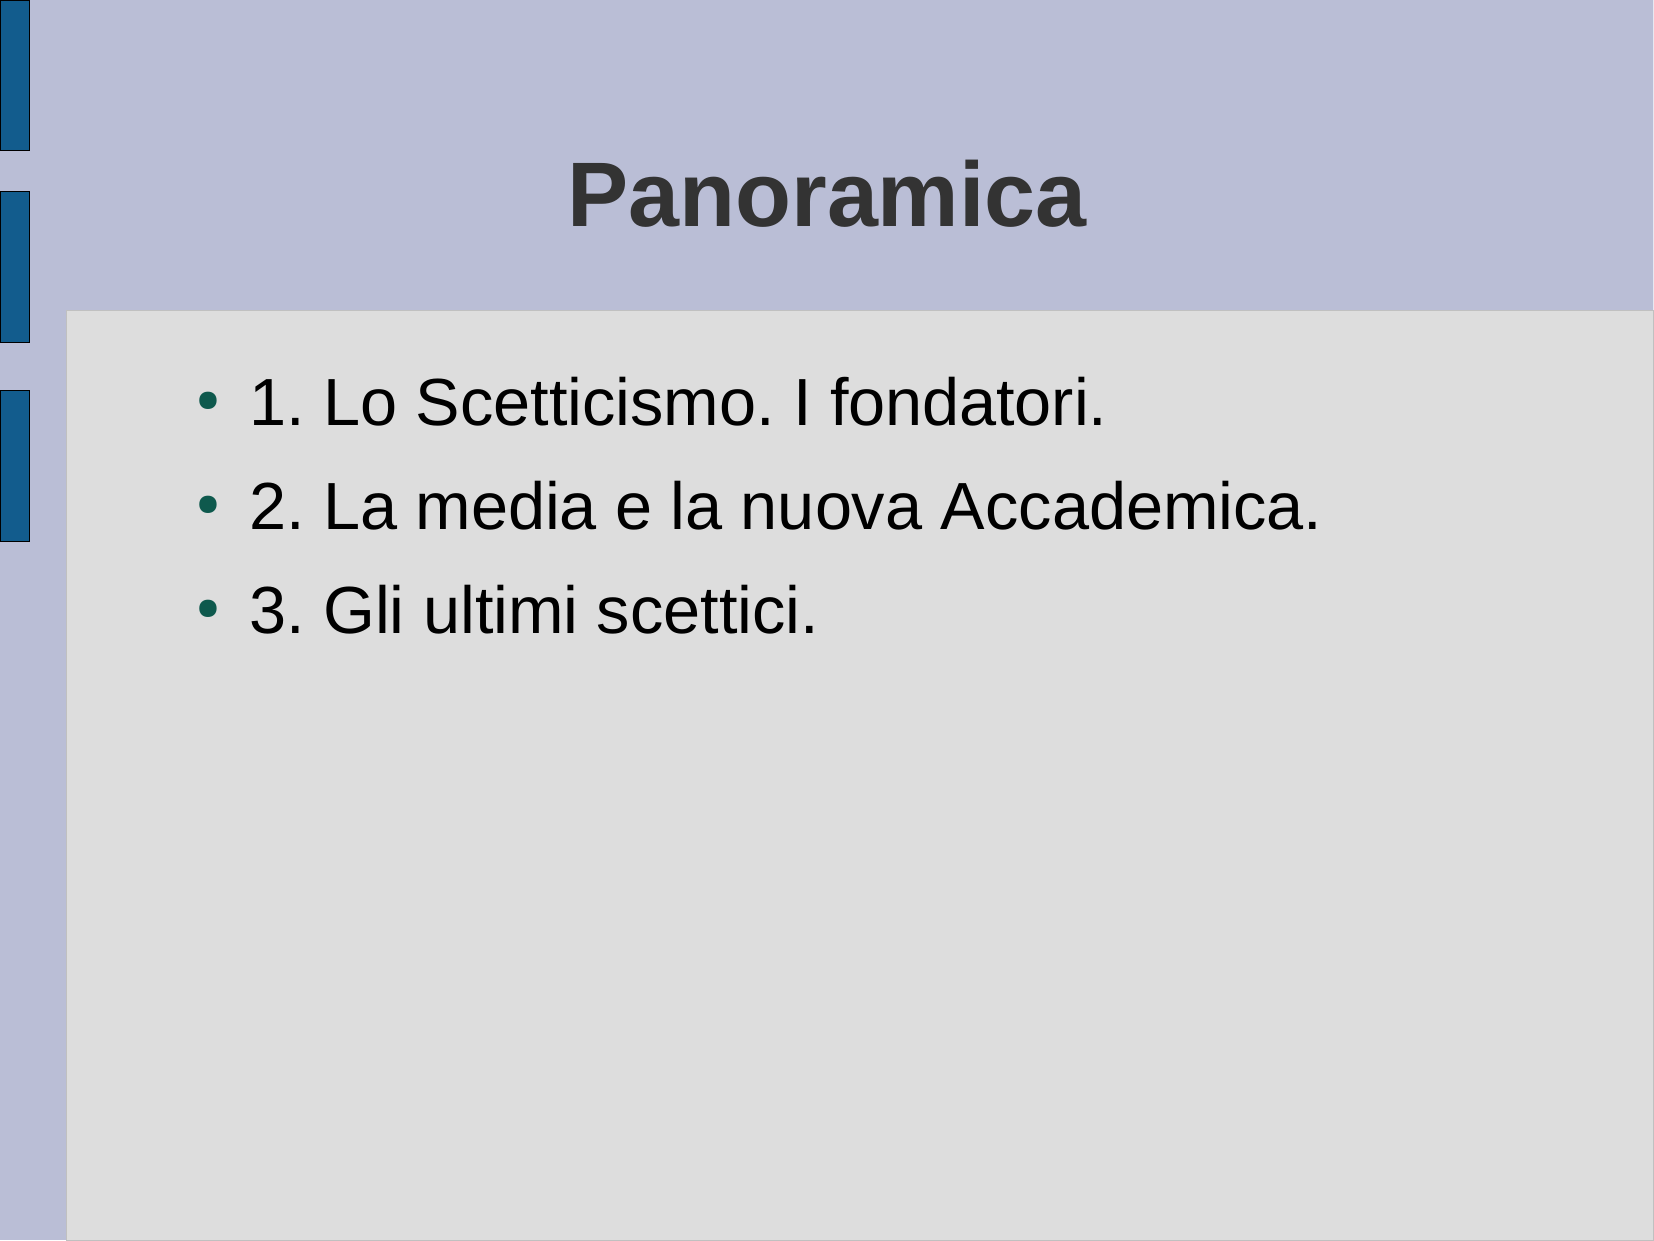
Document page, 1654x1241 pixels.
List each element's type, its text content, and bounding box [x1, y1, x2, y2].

title Panoramica [121, 91, 1534, 299]
list 1. Lo Scetticismo. I fondatori. 2. La media e la nuova Accademica. 3. Gli ultimi scettici. [178, 364, 1570, 1147]
